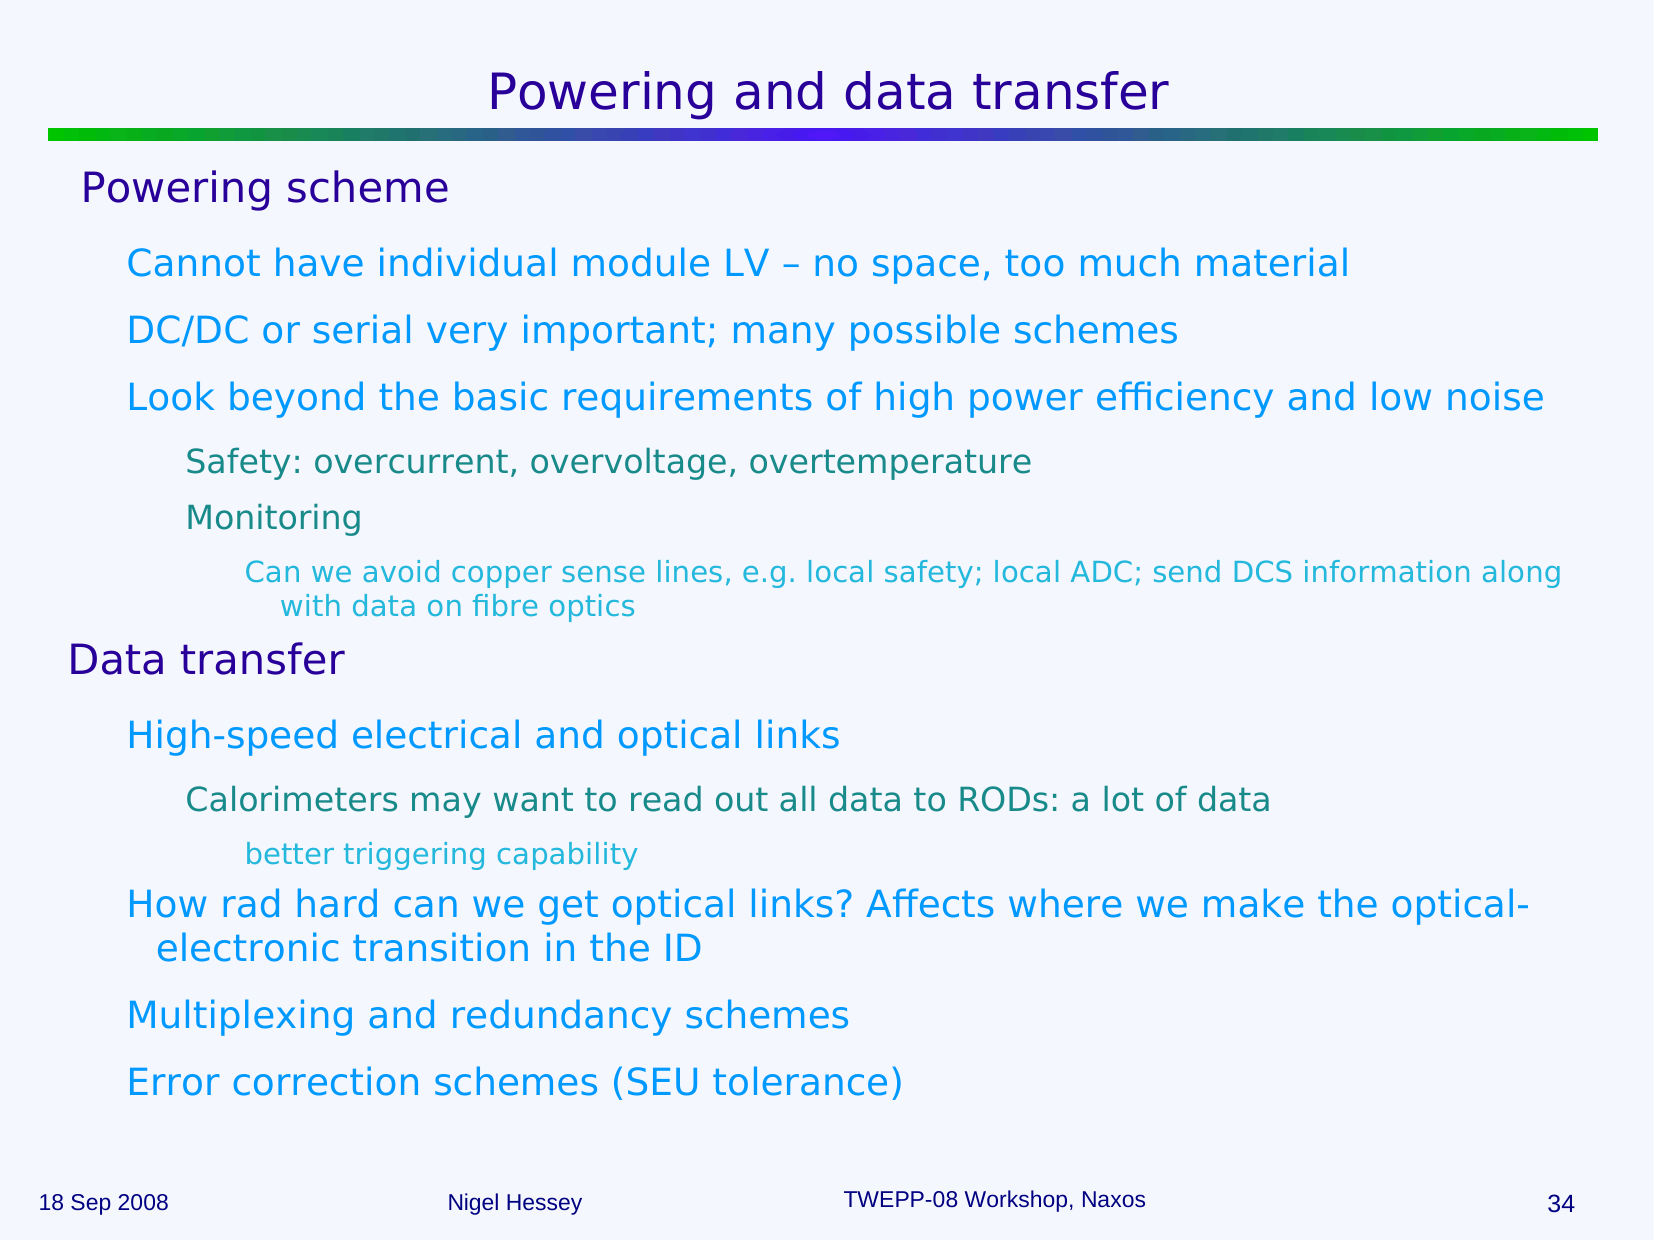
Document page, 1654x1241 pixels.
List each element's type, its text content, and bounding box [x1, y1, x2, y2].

picture [48, 128, 95, 141]
title Powering and data transfer [95, 37, 1563, 146]
picture [1563, 128, 1598, 141]
list Powering scheme Cannot have individual module LV – no space, too much material DC/DC or serial very important; many possible schemes Look beyond the basic requirements of high power efficiency and low noise Safety: overcurrent, overvoltage, overtemperature Monitoring Can we avoid copper sense lines, e.g. local safety; local ADC; send DCS information along with data on fibre optics Data transfer High-speed electrical and optical links Calorimeters may want to read out all data to RODs: a lot of data better triggering capability How rad hard can we get optical links? Affects where we make the optical-electronic transition in the ID Multiplexing and redundancy schemes Error correction schemes (SEU tolerance) [49, 163, 1634, 1115]
